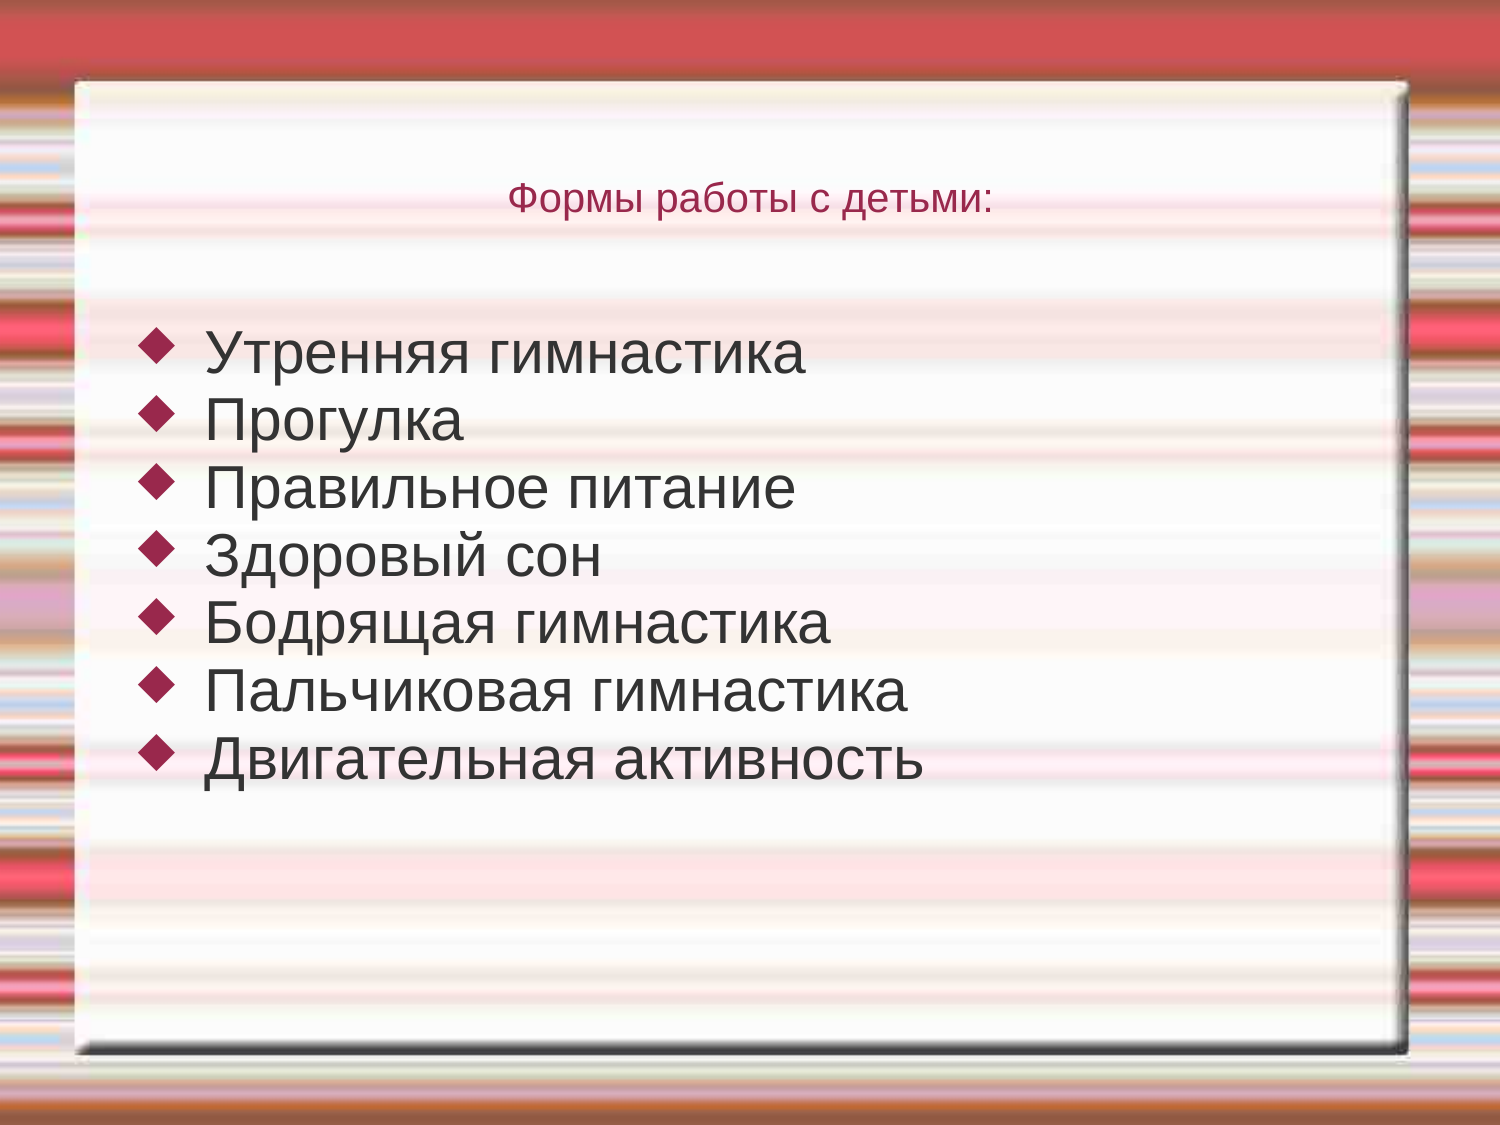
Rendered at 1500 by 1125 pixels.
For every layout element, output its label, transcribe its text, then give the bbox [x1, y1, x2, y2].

picture [0, 0, 1500, 1125]
list Утренняя гимнастика Прогулка Правильное питание Здоровый сон Бодрящая гимнастика Пальчиковая гимнастика Двигательная активность [122, 318, 1376, 1027]
title Формы работы с детьми: [110, 104, 1392, 292]
